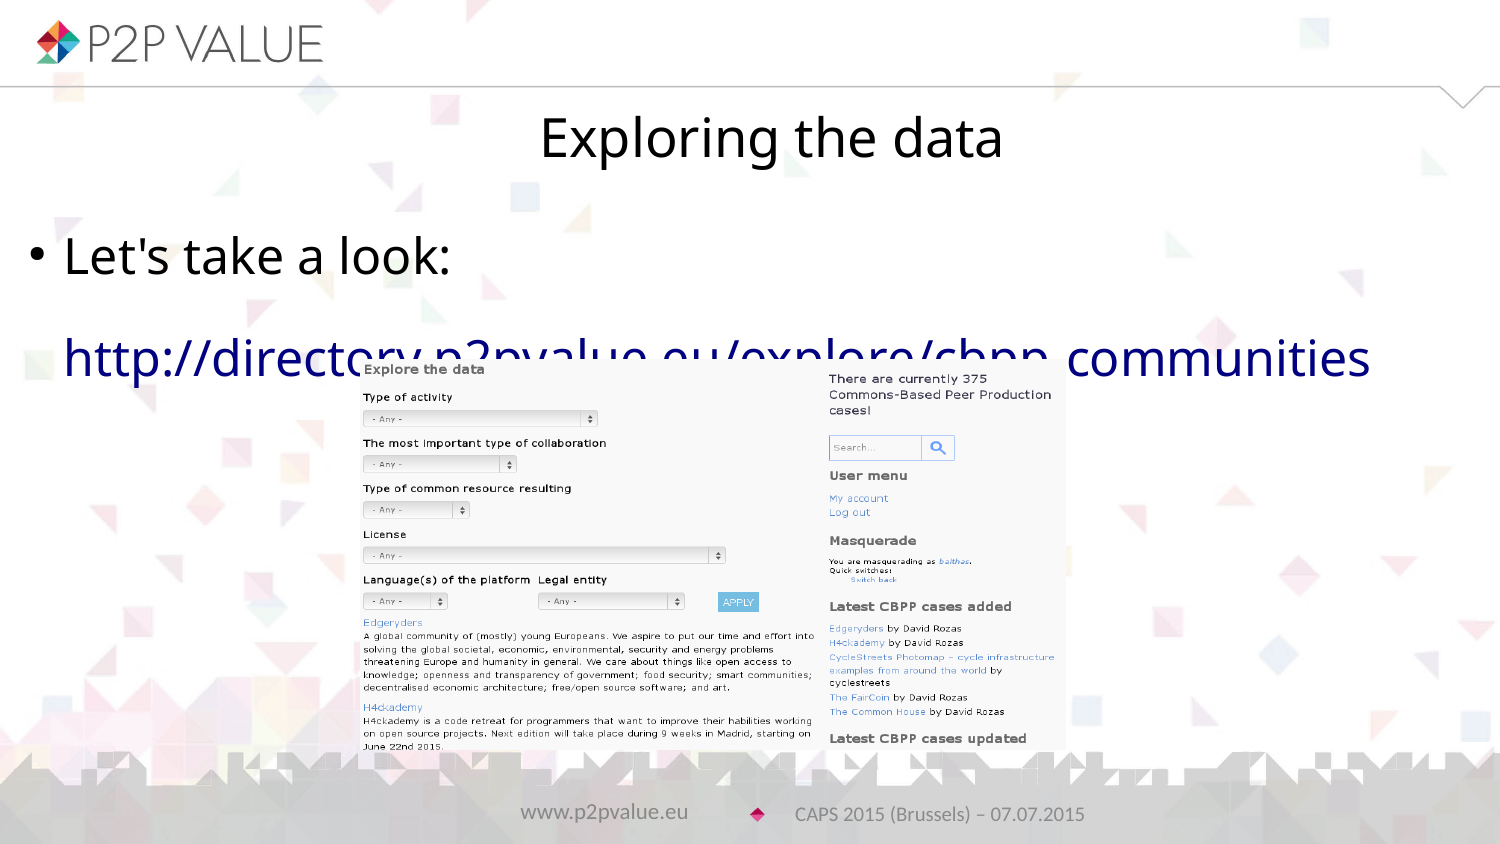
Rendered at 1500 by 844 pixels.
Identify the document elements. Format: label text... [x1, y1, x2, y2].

subtitle Let's take a look: http://directory.p2pvalue.eu/explore/cbpp-communities [15, 180, 1496, 736]
text_box www.p2pvalue.eu [514, 790, 733, 830]
text_box CAPS 2015 (Brussels) – 07.07.2015 [781, 790, 1474, 836]
title Exploring the data [105, 92, 1441, 180]
picture [0, 0, 1500, 844]
